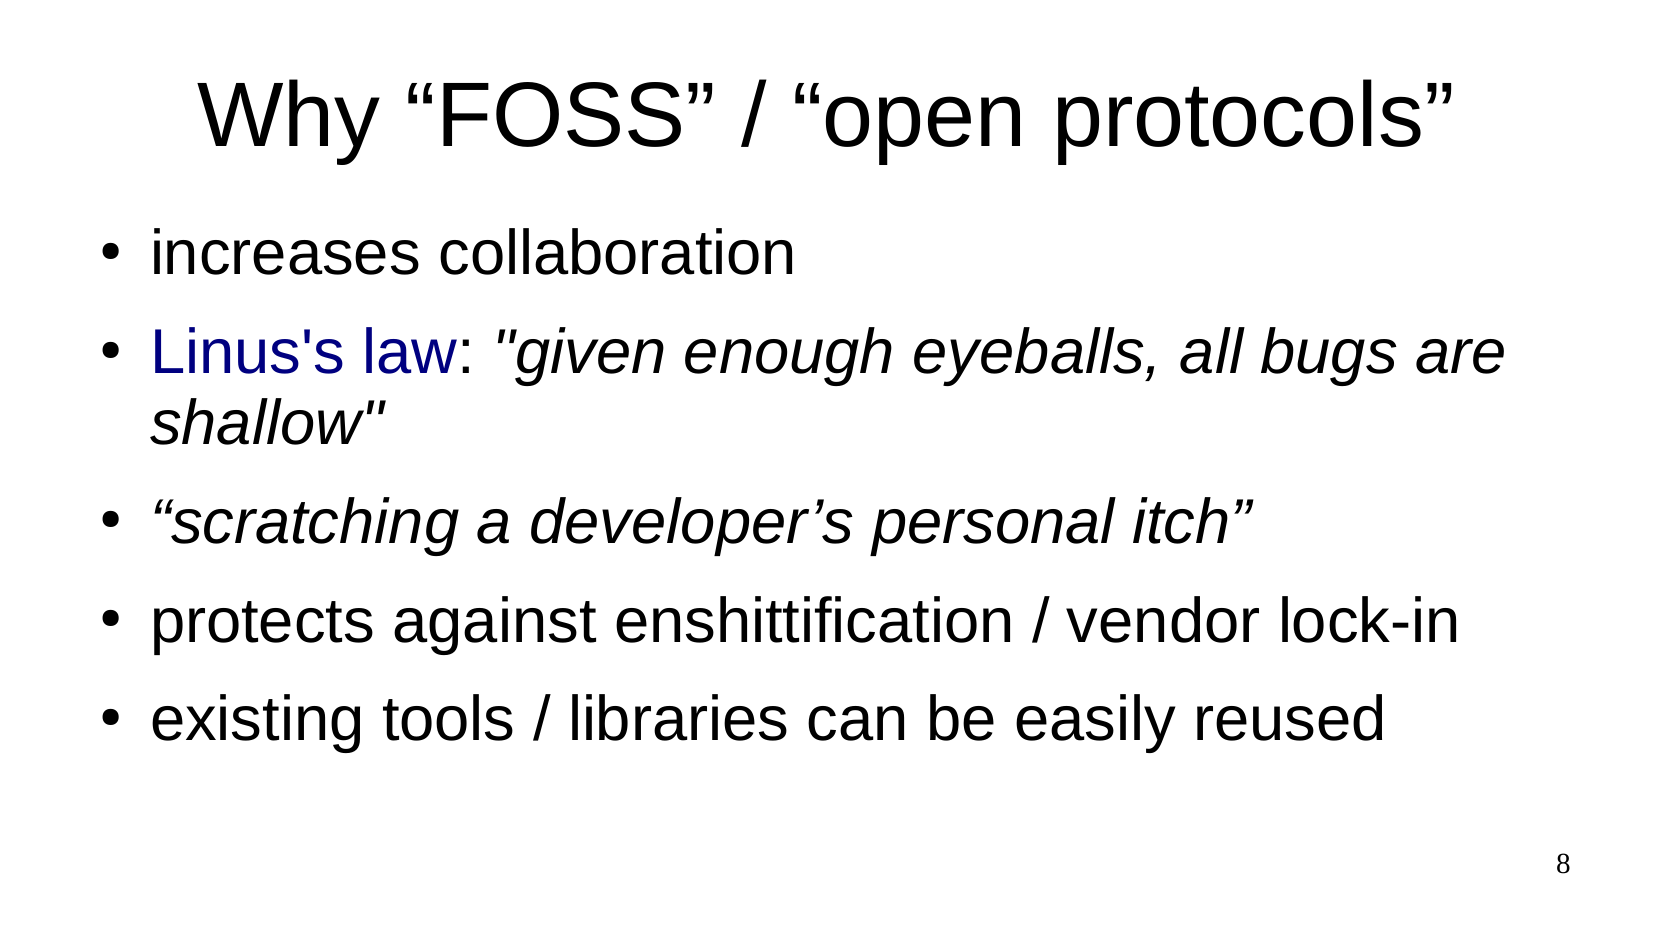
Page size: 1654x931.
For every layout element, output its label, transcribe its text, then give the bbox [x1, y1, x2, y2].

title Why “FOSS” / “open protocols” [82, 37, 1571, 193]
list increases collaboration Linus's law: "given enough eyeballs, all bugs are shallow" “scratching a developer’s personal itch” protects against enshittification / vendor lock-in existing tools / libraries can be easily reused [82, 217, 1571, 758]
